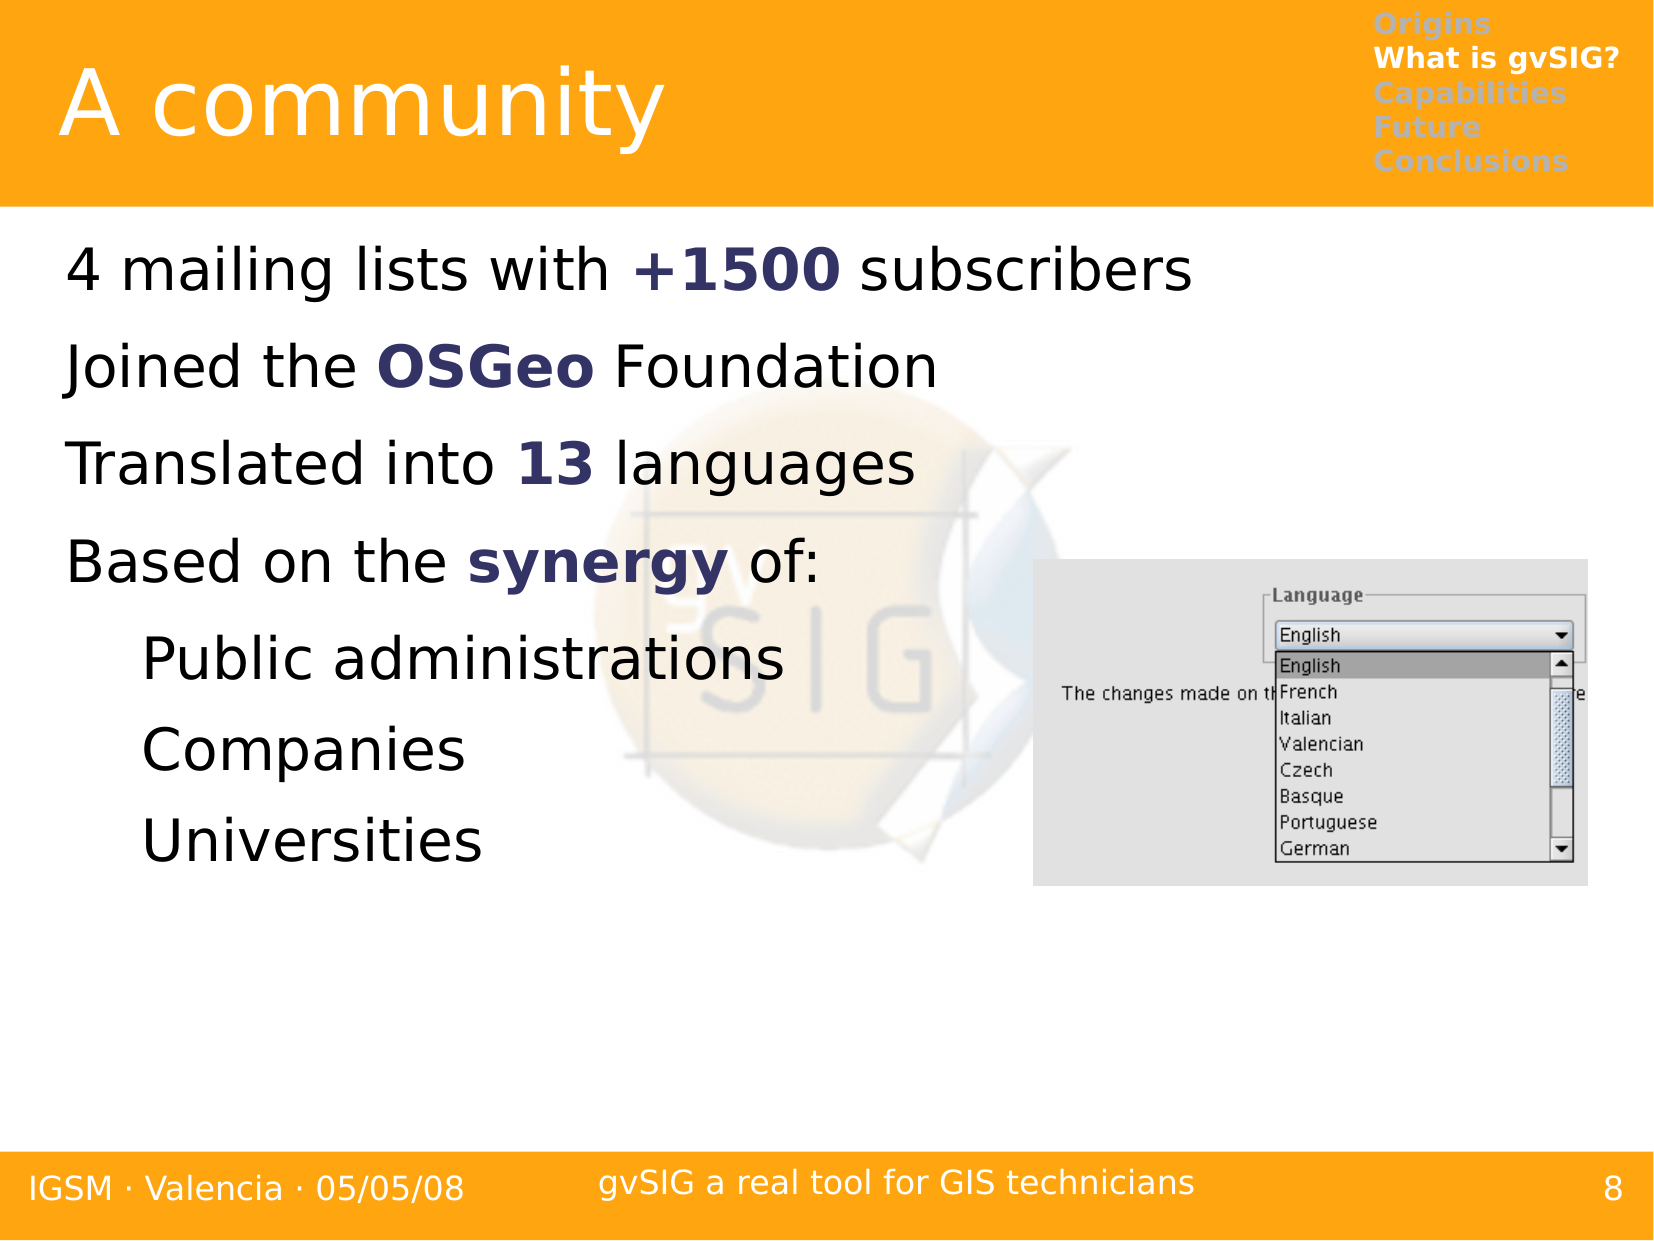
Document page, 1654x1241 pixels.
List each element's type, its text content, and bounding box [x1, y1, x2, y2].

title A community [59, 29, 1358, 178]
text_box Origins What is gvSIG? Capabilities Future Conclusions [1358, 0, 1654, 207]
picture [1033, 559, 1588, 886]
list 4 mailing lists with +1500 subscribers Joined the OSGeo Foundation Translated into 13 languages Based on the synergy of: Public administrations Companies Universities [47, 236, 1536, 1093]
